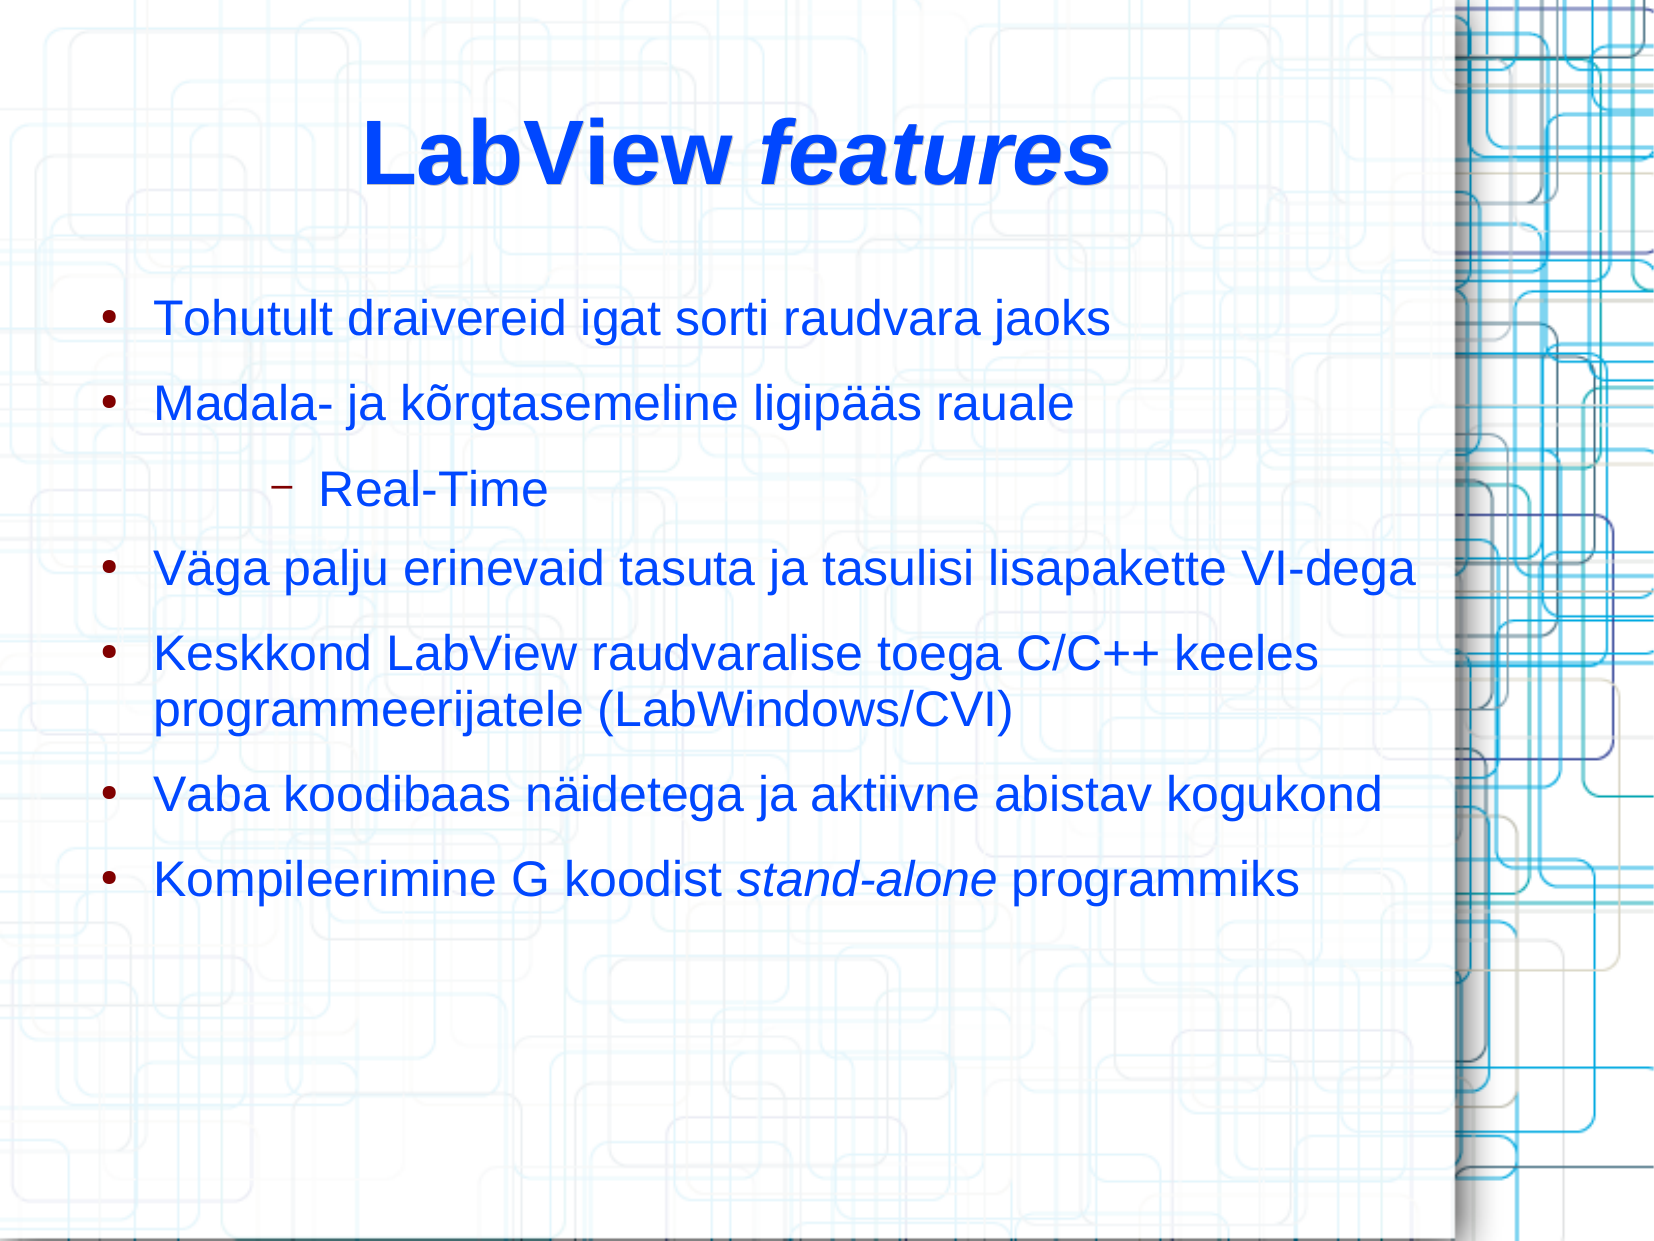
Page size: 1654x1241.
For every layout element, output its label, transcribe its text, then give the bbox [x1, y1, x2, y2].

title LabView features [59, 56, 1418, 250]
list Tohutult draivereid igat sorti raudvara jaoks Madala- ja kõrgtasemeline ligipääs rauale Real-Time Väga palju erinevaid tasuta ja tasulisi lisapakette VI-dega Keskkond LabView raudvaralise toega C/C++ keeles programmeerijatele (LabWindows/CVI) Vaba koodibaas näidetega ja aktiivne abistav kogukond Kompileerimine G koodist stand-alone programmiks [82, 290, 1418, 1094]
picture [0, 0, 1654, 1241]
